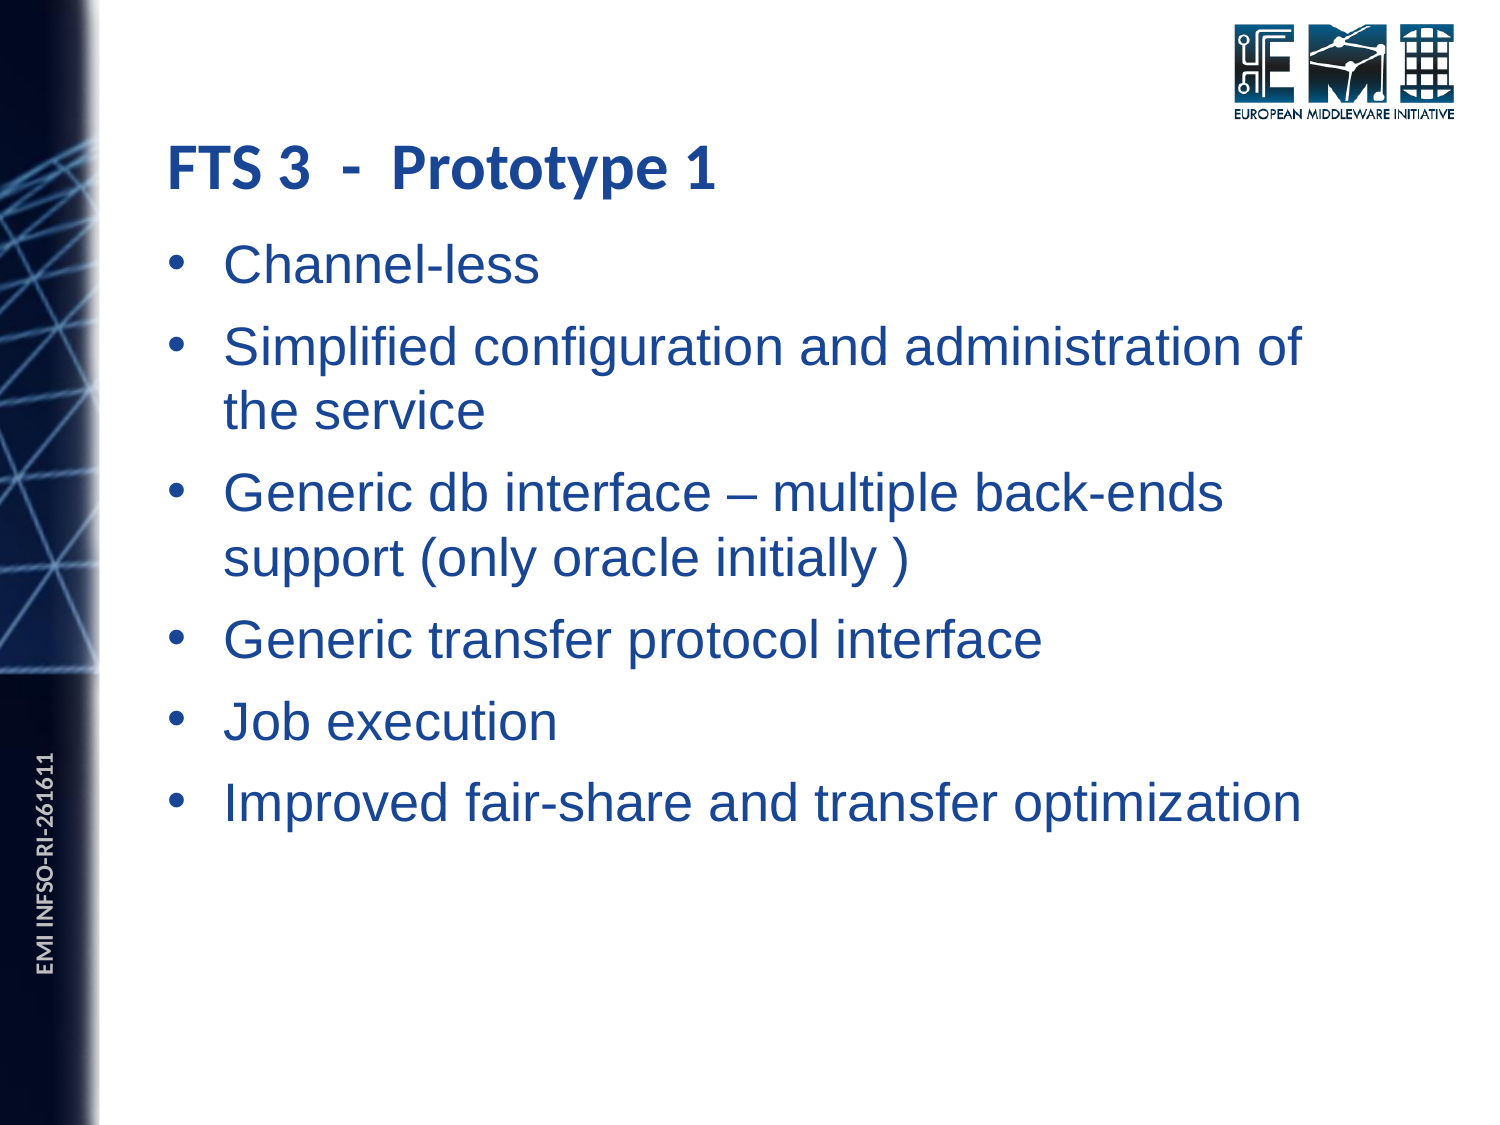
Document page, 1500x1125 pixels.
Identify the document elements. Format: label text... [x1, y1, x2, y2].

text_box FTS 3 - Prototype 1 [153, 115, 1201, 211]
picture [1185, 8, 1500, 140]
text_box Channel-less Simplified configuration and administration of the service Generic db interface – multiple back-ends support (only oracle initially ) Generic transfer protocol interface Job execution Improved fair-share and transfer optimization [153, 221, 1381, 1053]
picture [0, 0, 111, 1125]
